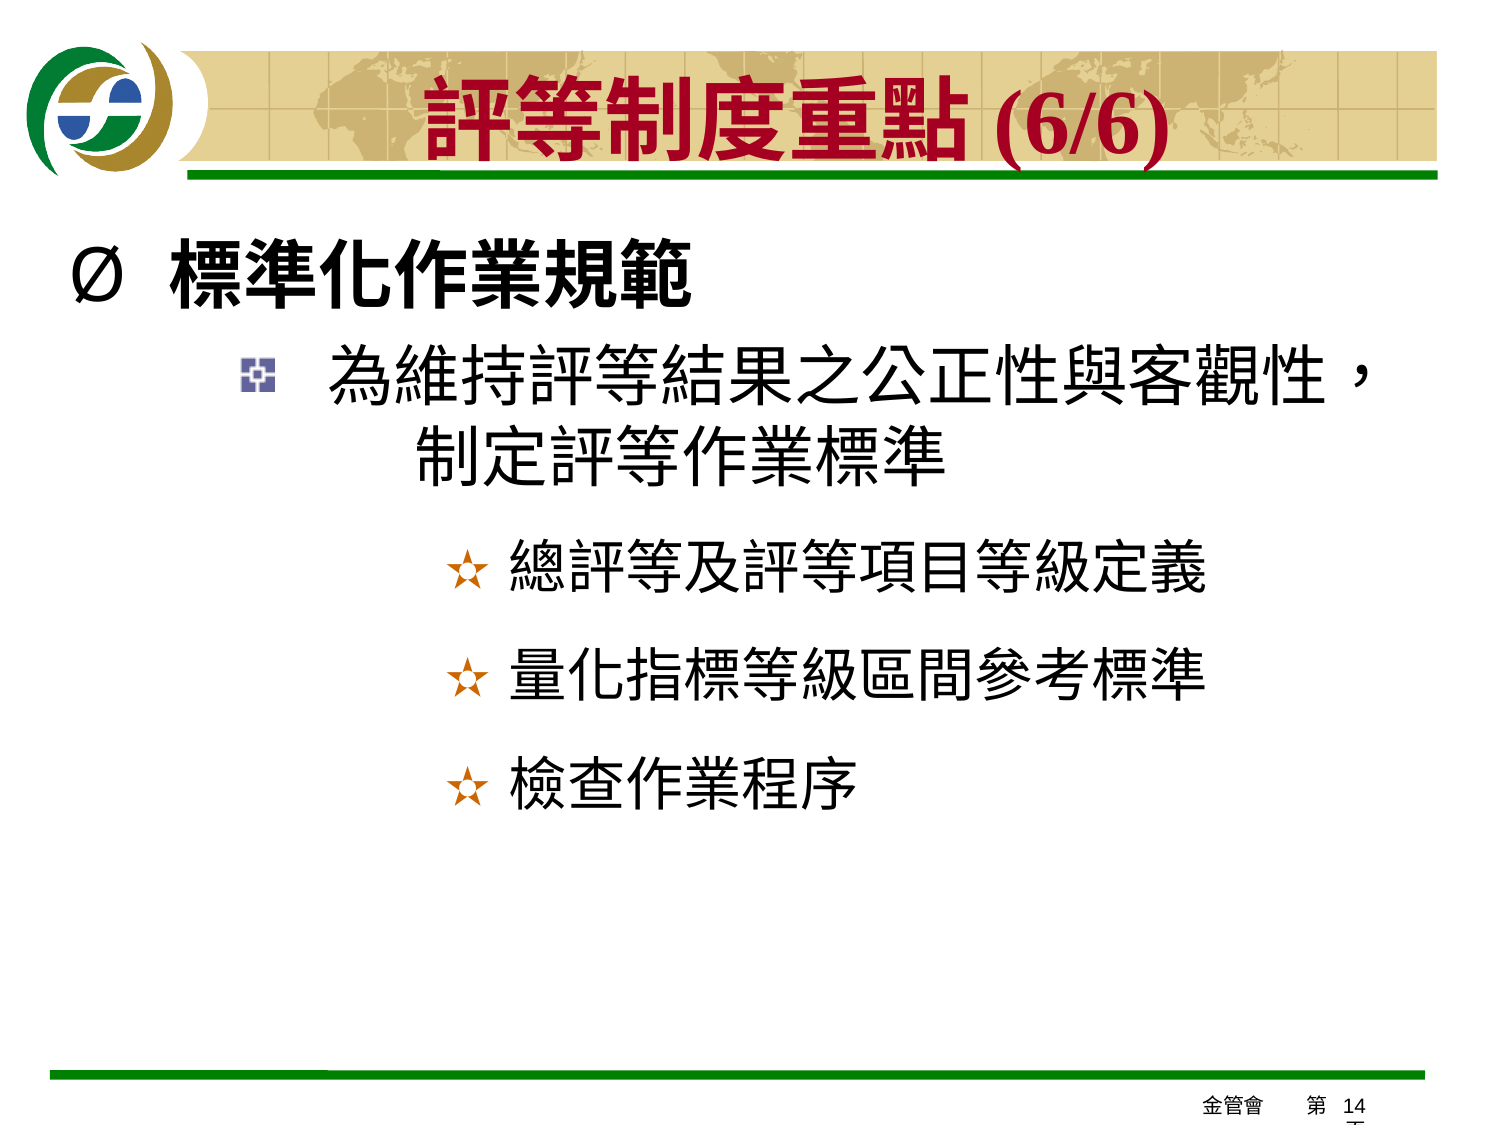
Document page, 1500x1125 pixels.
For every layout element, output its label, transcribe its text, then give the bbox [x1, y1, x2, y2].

list 標準化作業規範 為維持評等結果之公正性與客觀性，制定評等作業標準 ✫總評等及評等項目等級定義 ✫量化指標等級區間參考標準 ✫檢查作業程序 [53, 220, 1455, 1024]
title 評等制度重點(6/6) [159, 48, 1435, 185]
